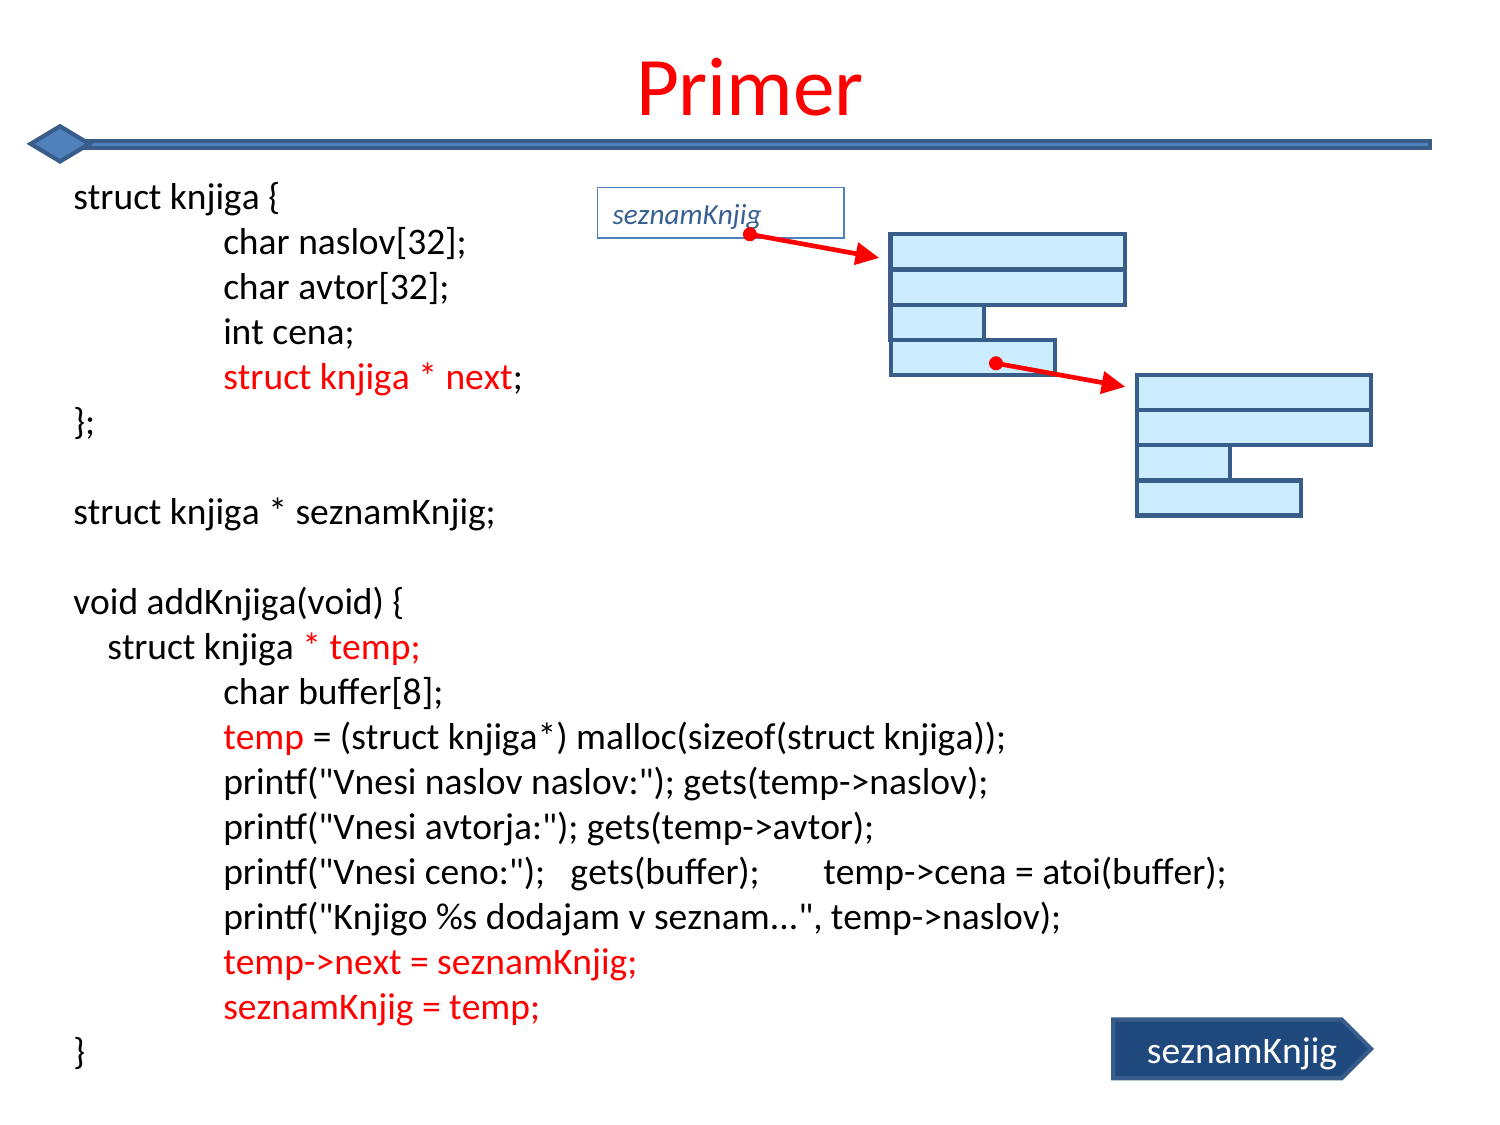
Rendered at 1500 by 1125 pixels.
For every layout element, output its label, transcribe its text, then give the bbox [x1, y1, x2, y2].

text_box seznamKnjig [1113, 1019, 1372, 1079]
text_box struct knjiga { char naslov[32]; char avtor[32]; int cena; struct knjiga * next; }; struct knjiga * seznamKnjig; void addKnjiga(void) { struct knjiga * temp; char buffer[8]; temp = (struct knjiga*) malloc(sizeof(struct knjiga)); printf("Vnesi naslov naslov:"); gets(temp->naslov); printf("Vnesi avtorja:"); gets(temp->avtor); printf("Vnesi ceno:"); gets(buffer); temp->cena = atoi(buffer); printf("Knjigo %s dodajam v seznam...", temp->naslov); temp->next = seznamKnjig; seznamKnjig = temp; } [58, 163, 1313, 1080]
text_box seznamKnjig [597, 187, 844, 238]
title Primer [75, 23, 1426, 141]
text_box [1136, 374, 1372, 516]
text_box [890, 234, 1125, 375]
